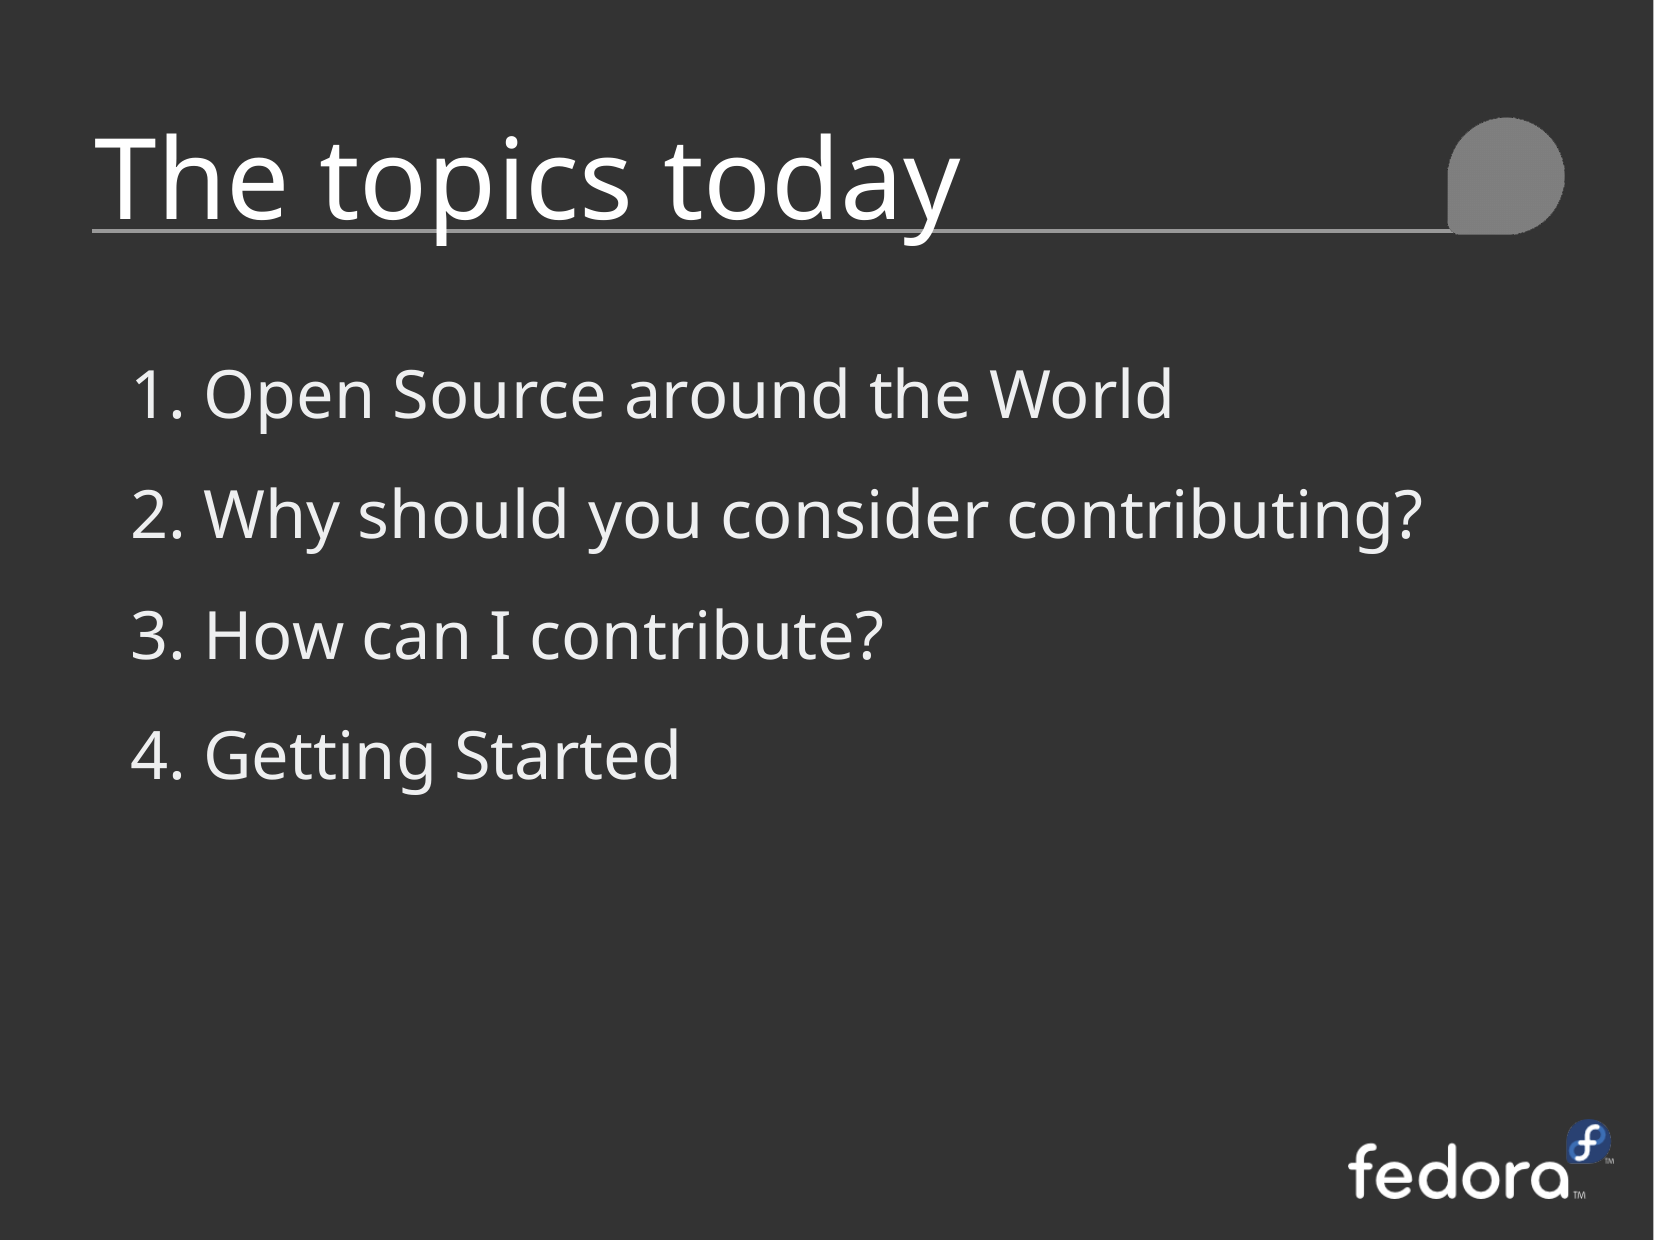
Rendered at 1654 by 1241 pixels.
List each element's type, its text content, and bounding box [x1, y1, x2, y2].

picture [1447, 117, 1565, 227]
list Open Source around the World Why should you consider contributing? How can I contribute? Getting Started [112, 227, 1596, 1163]
picture [1348, 1119, 1614, 1199]
title The topics today [94, 100, 1425, 251]
